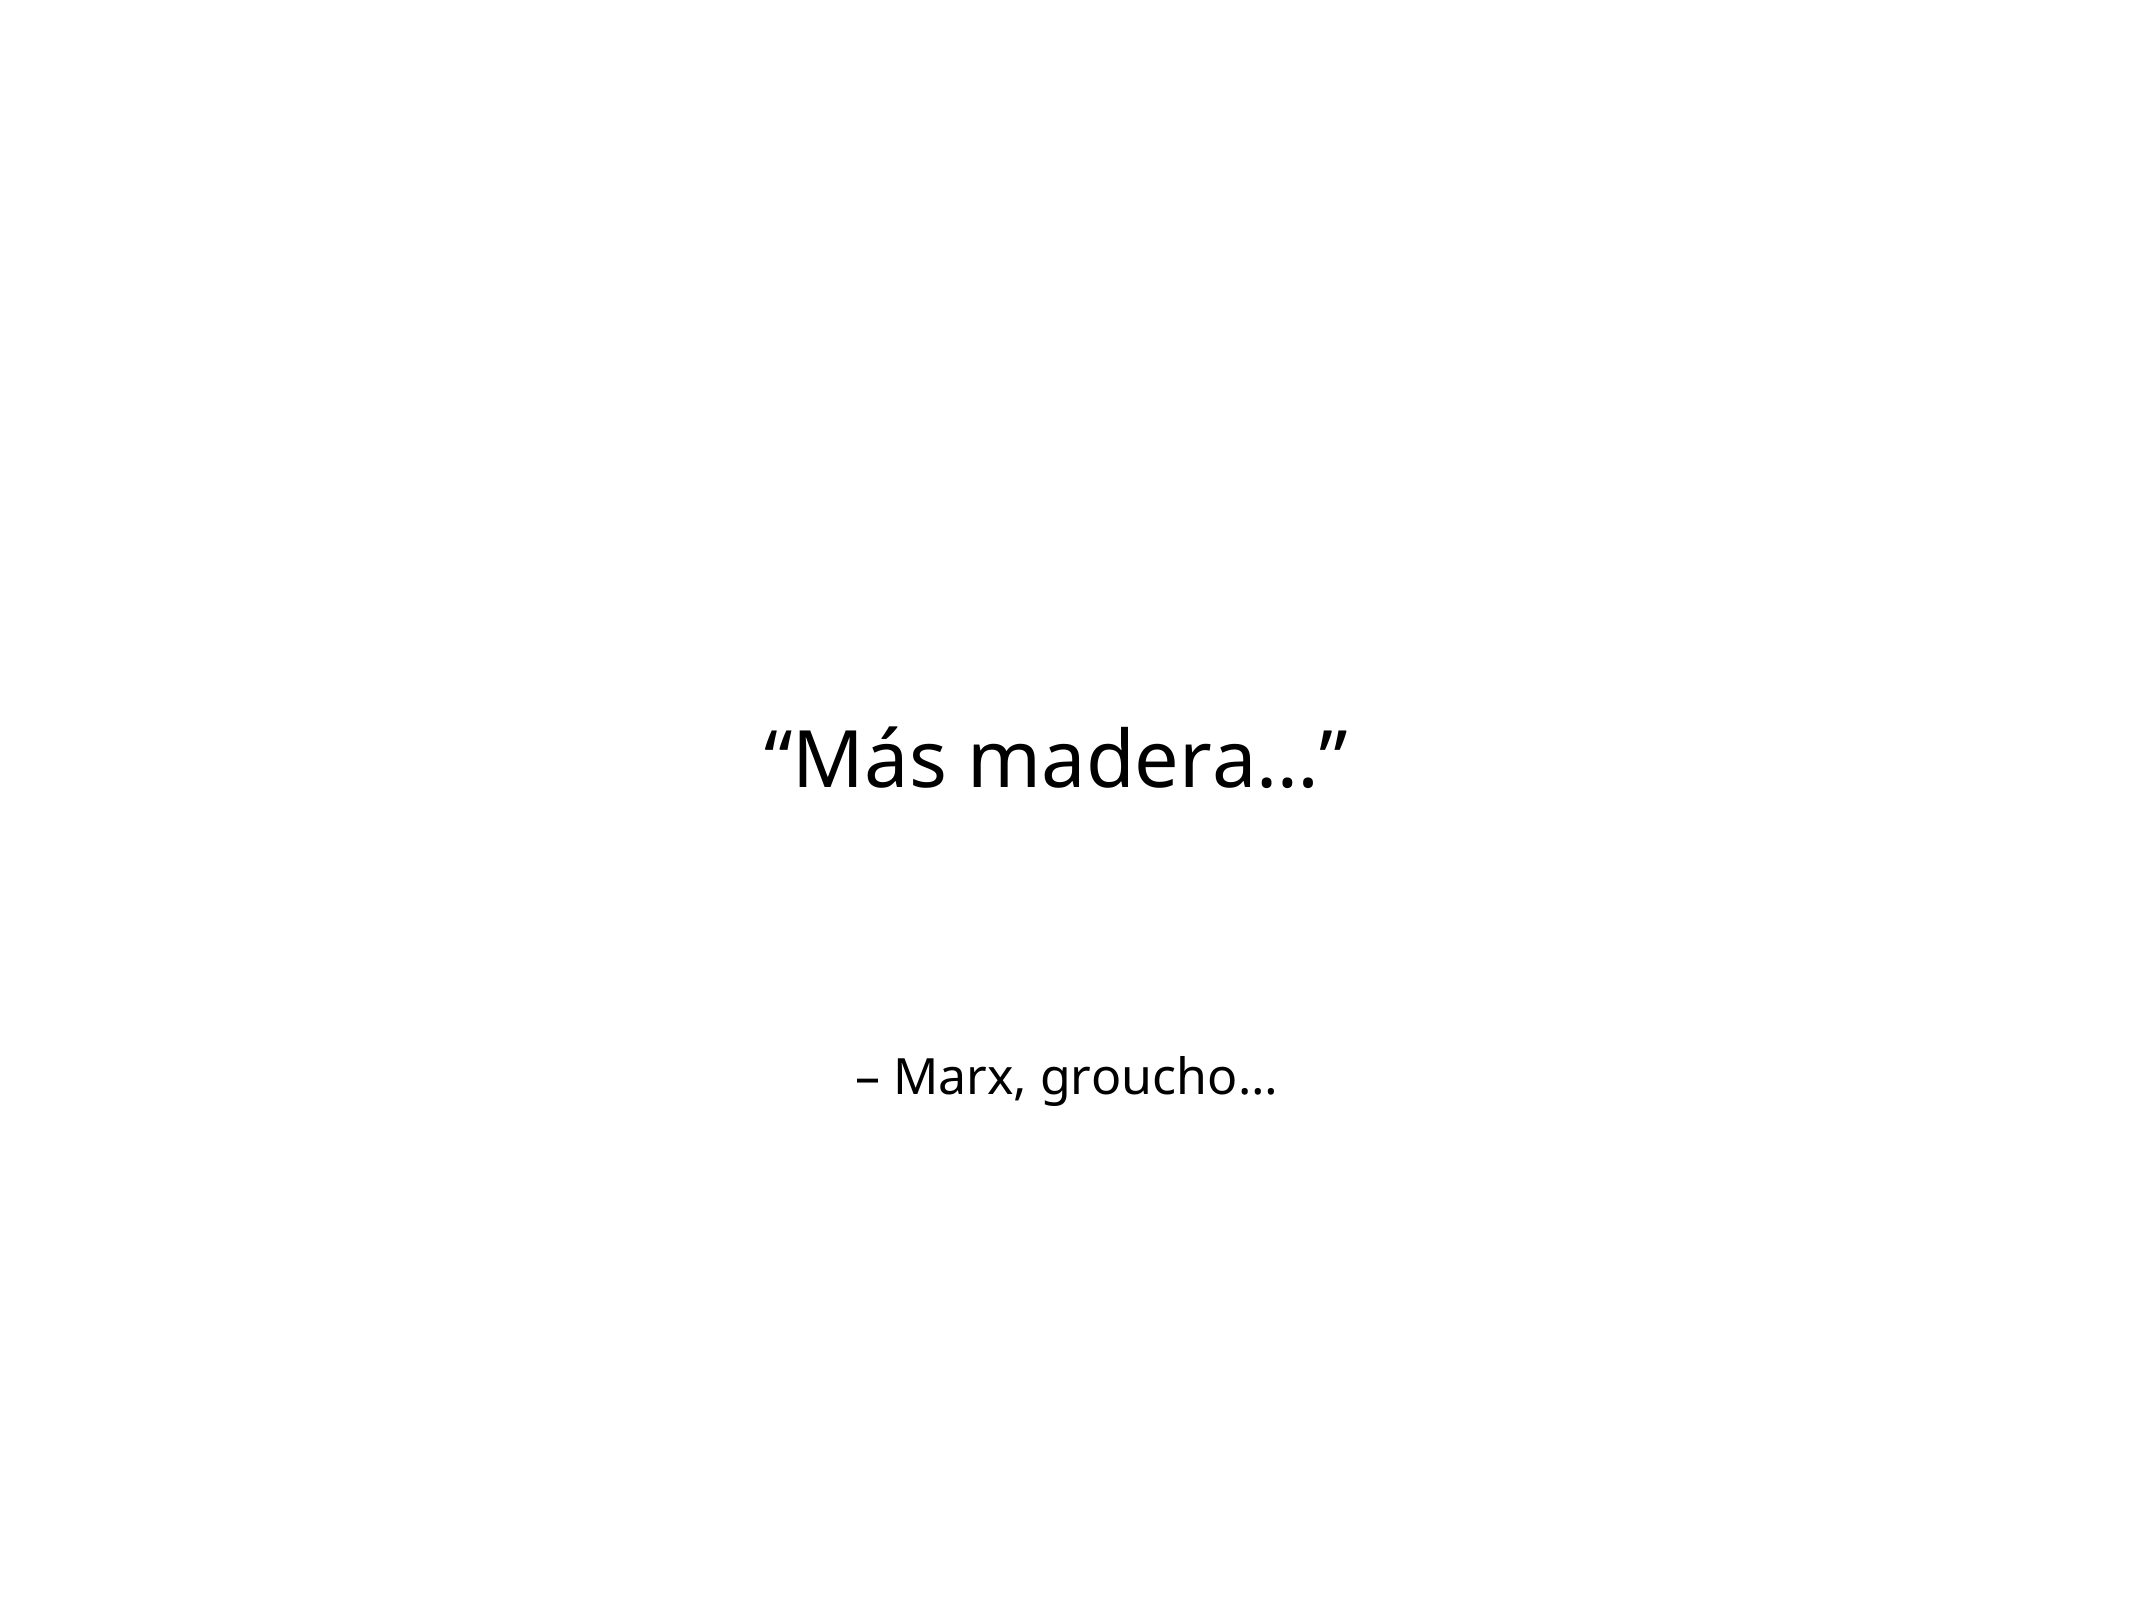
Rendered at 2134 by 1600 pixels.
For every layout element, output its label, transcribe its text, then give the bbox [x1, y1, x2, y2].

text_box – Marx, groucho… [208, 1044, 1925, 1105]
text_box “Más madera…” [208, 708, 1925, 804]
